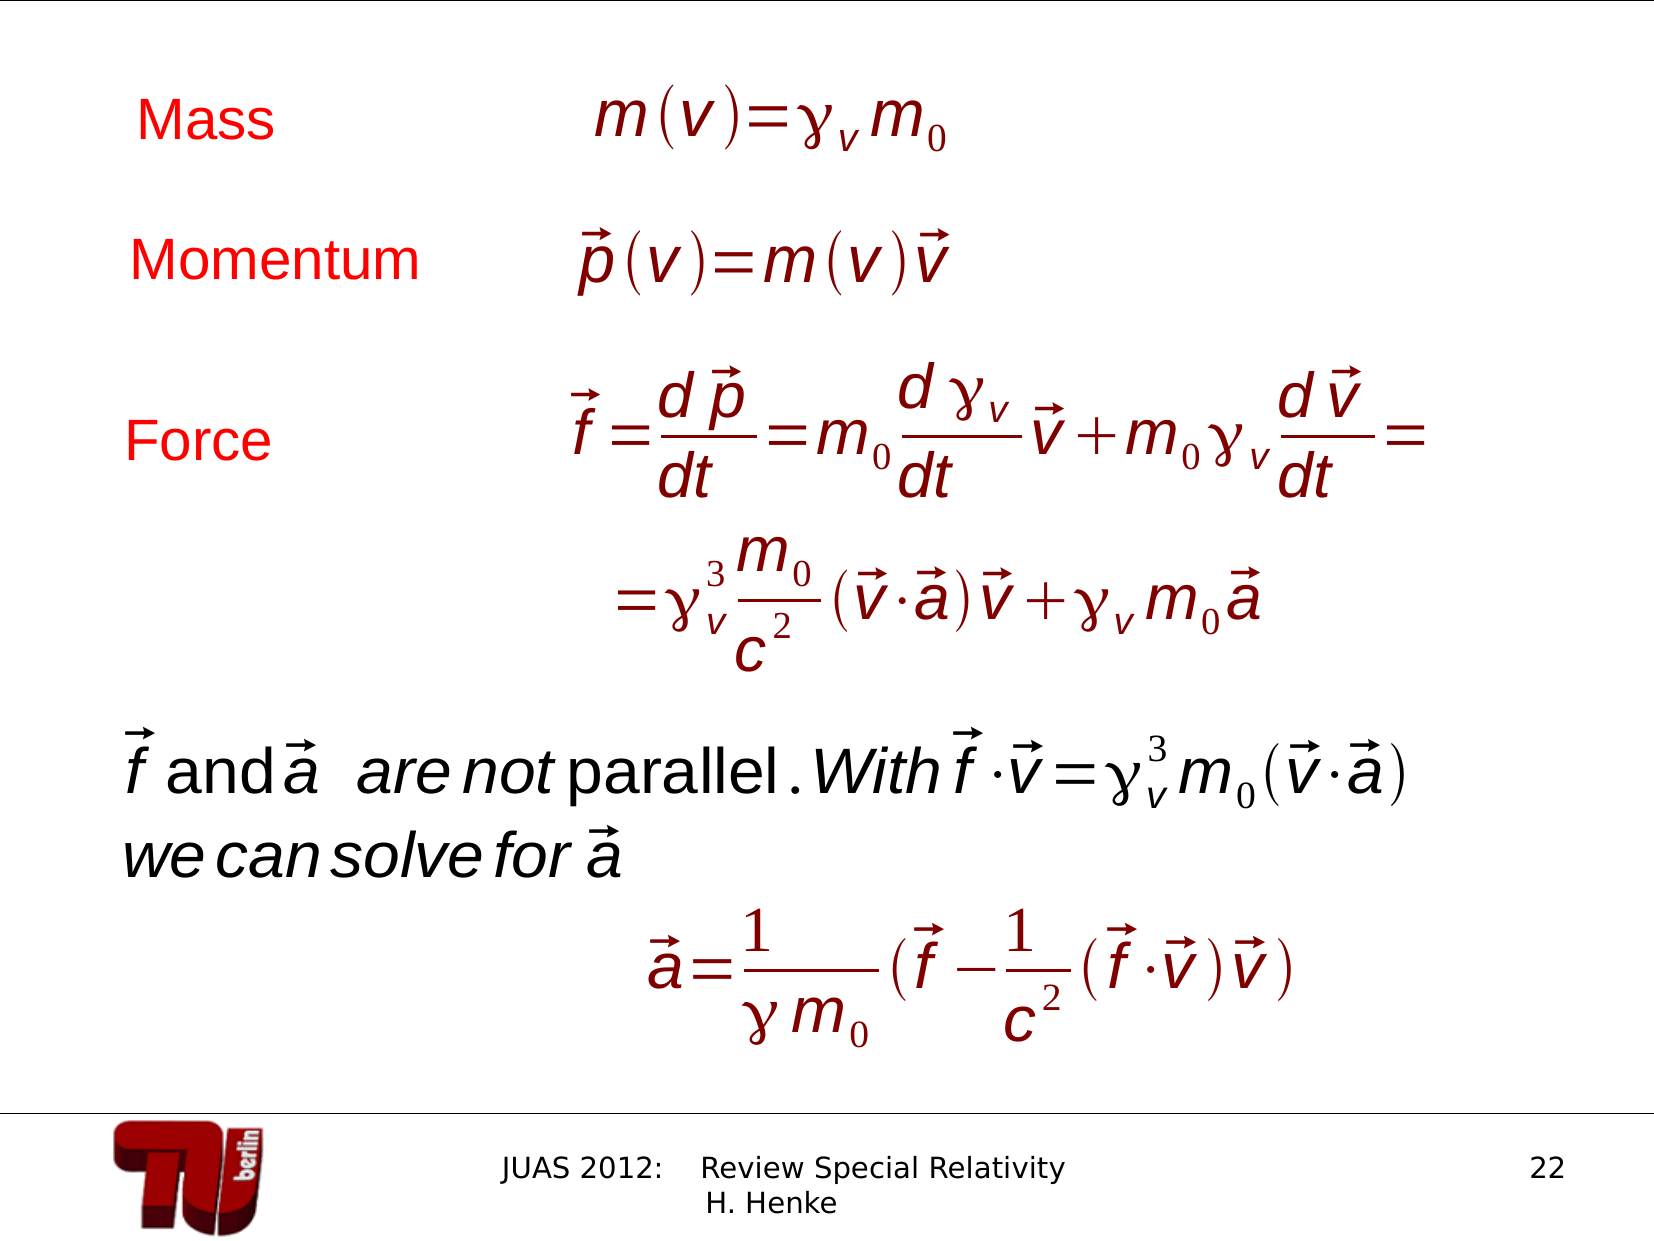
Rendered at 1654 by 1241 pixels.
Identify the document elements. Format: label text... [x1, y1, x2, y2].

text_box Force [109, 400, 328, 481]
chart [116, 723, 1415, 1058]
chart [562, 340, 1437, 685]
chart [570, 222, 957, 299]
chart [587, 75, 953, 161]
text_box Mass [121, 79, 351, 160]
picture [112, 1119, 265, 1238]
text_box Momentum [114, 219, 462, 300]
